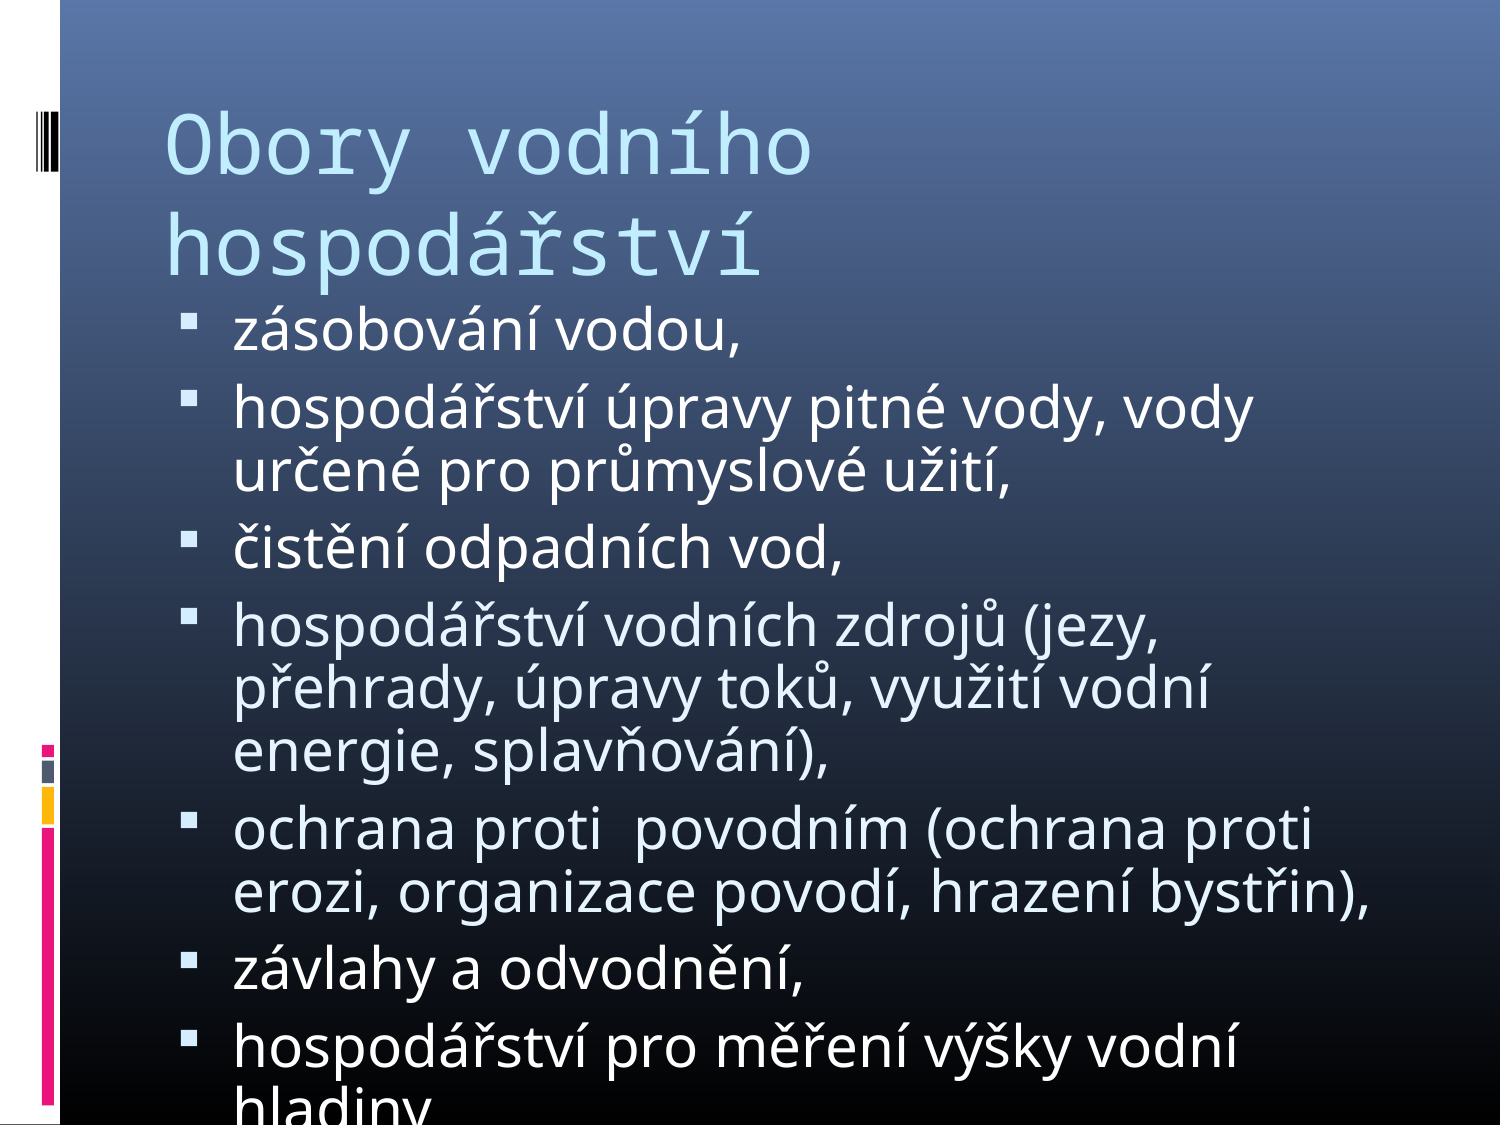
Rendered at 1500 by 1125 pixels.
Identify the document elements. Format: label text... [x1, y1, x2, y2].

list zásobování vodou, hospodářství úpravy pitné vody, vody určené pro průmyslové užití, čistění odpadních vod, hospodářství vodních zdrojů (jezy, přehrady, úpravy toků, využití vodní energie, splavňování), ochrana proti povodním (ochrana proti erozi, organizace povodí, hrazení bystřin), závlahy a odvodnění, hospodářství pro měření výšky vodní hladiny [150, 292, 1426, 1043]
title Obory vodního hospodářství [150, 84, 1426, 235]
